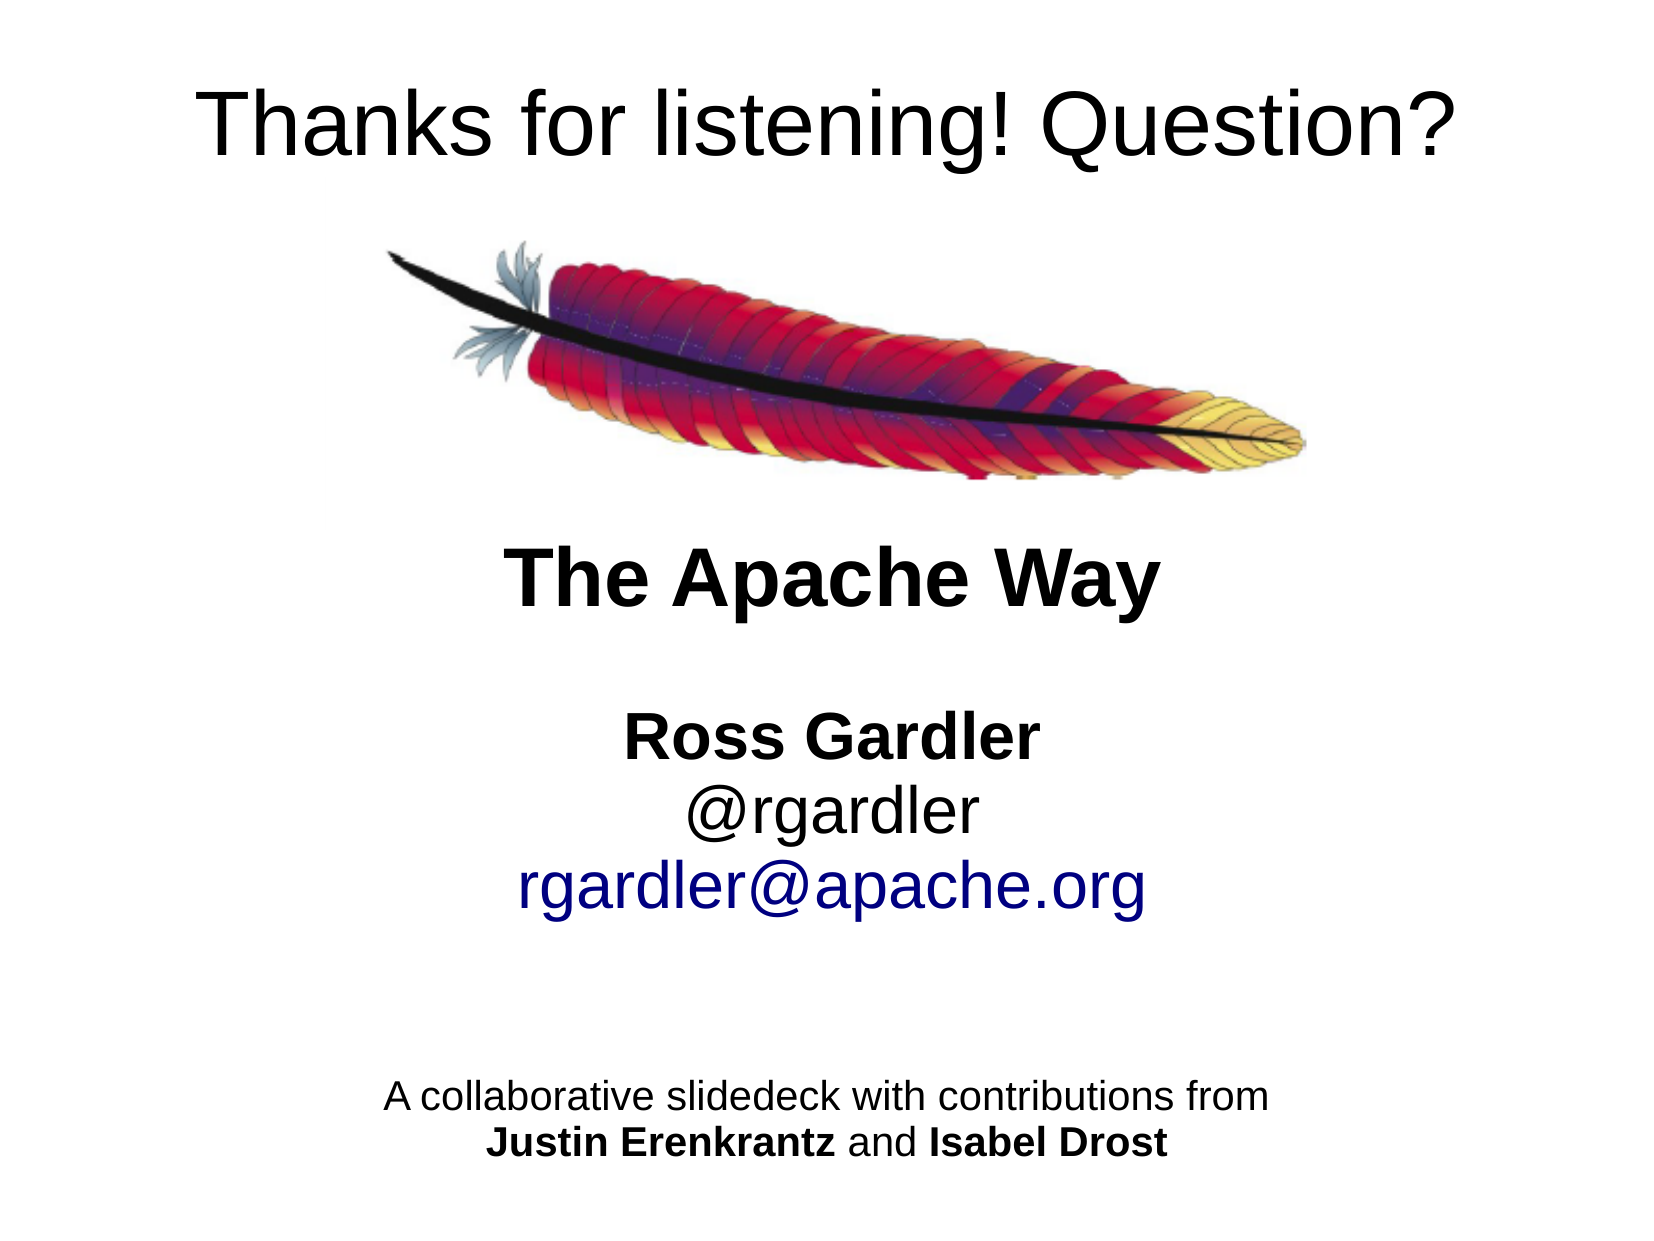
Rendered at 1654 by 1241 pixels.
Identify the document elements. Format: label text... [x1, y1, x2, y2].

picture [324, 177, 1332, 530]
title Thanks for listening! Question? [82, 20, 1571, 228]
text_box The Apache Way Ross Gardler @rgardler rgardler@apache.org A collaborative slidedeck with contributions from Justin Erenkrantz and Isabel Drost [88, 515, 1577, 1182]
